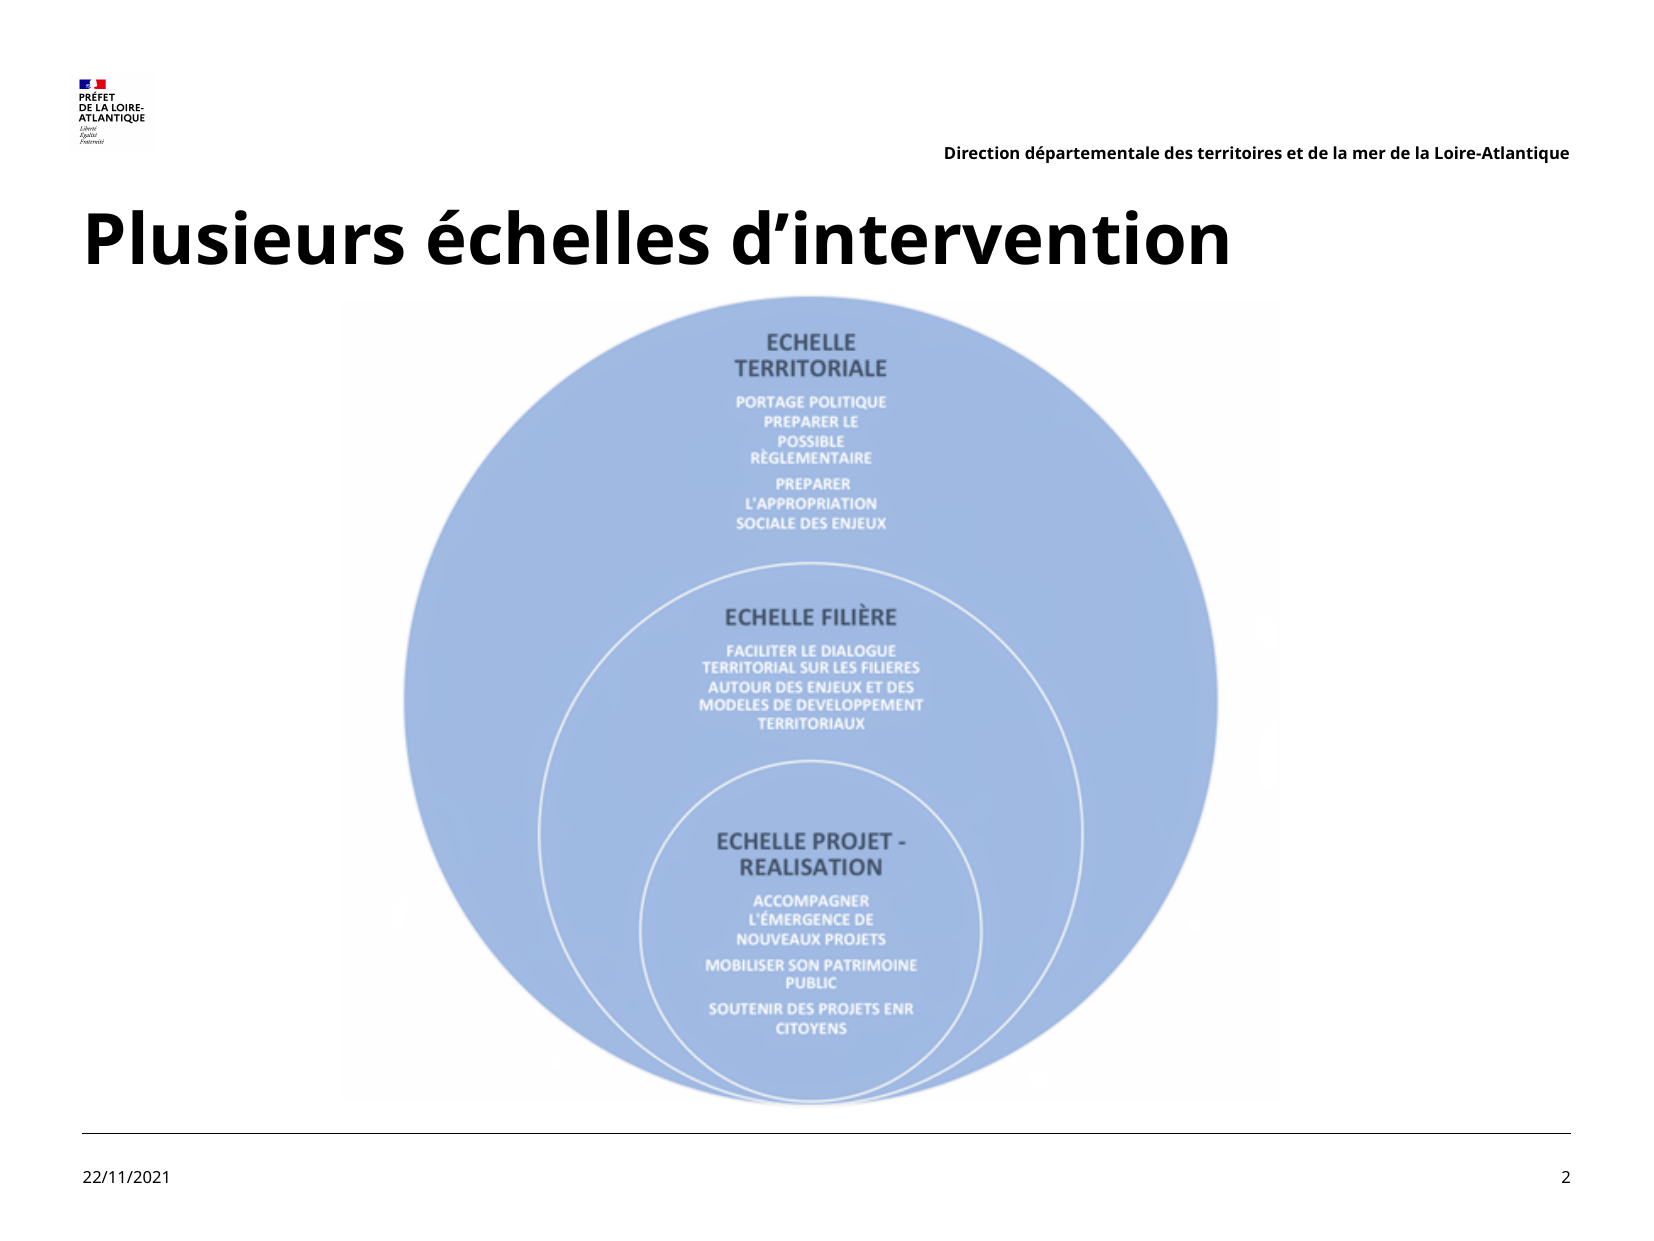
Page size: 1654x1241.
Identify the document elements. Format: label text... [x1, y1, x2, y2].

picture [318, 280, 1300, 1123]
picture [70, 70, 154, 153]
title Plusieurs échelles d’intervention [82, 188, 1571, 361]
